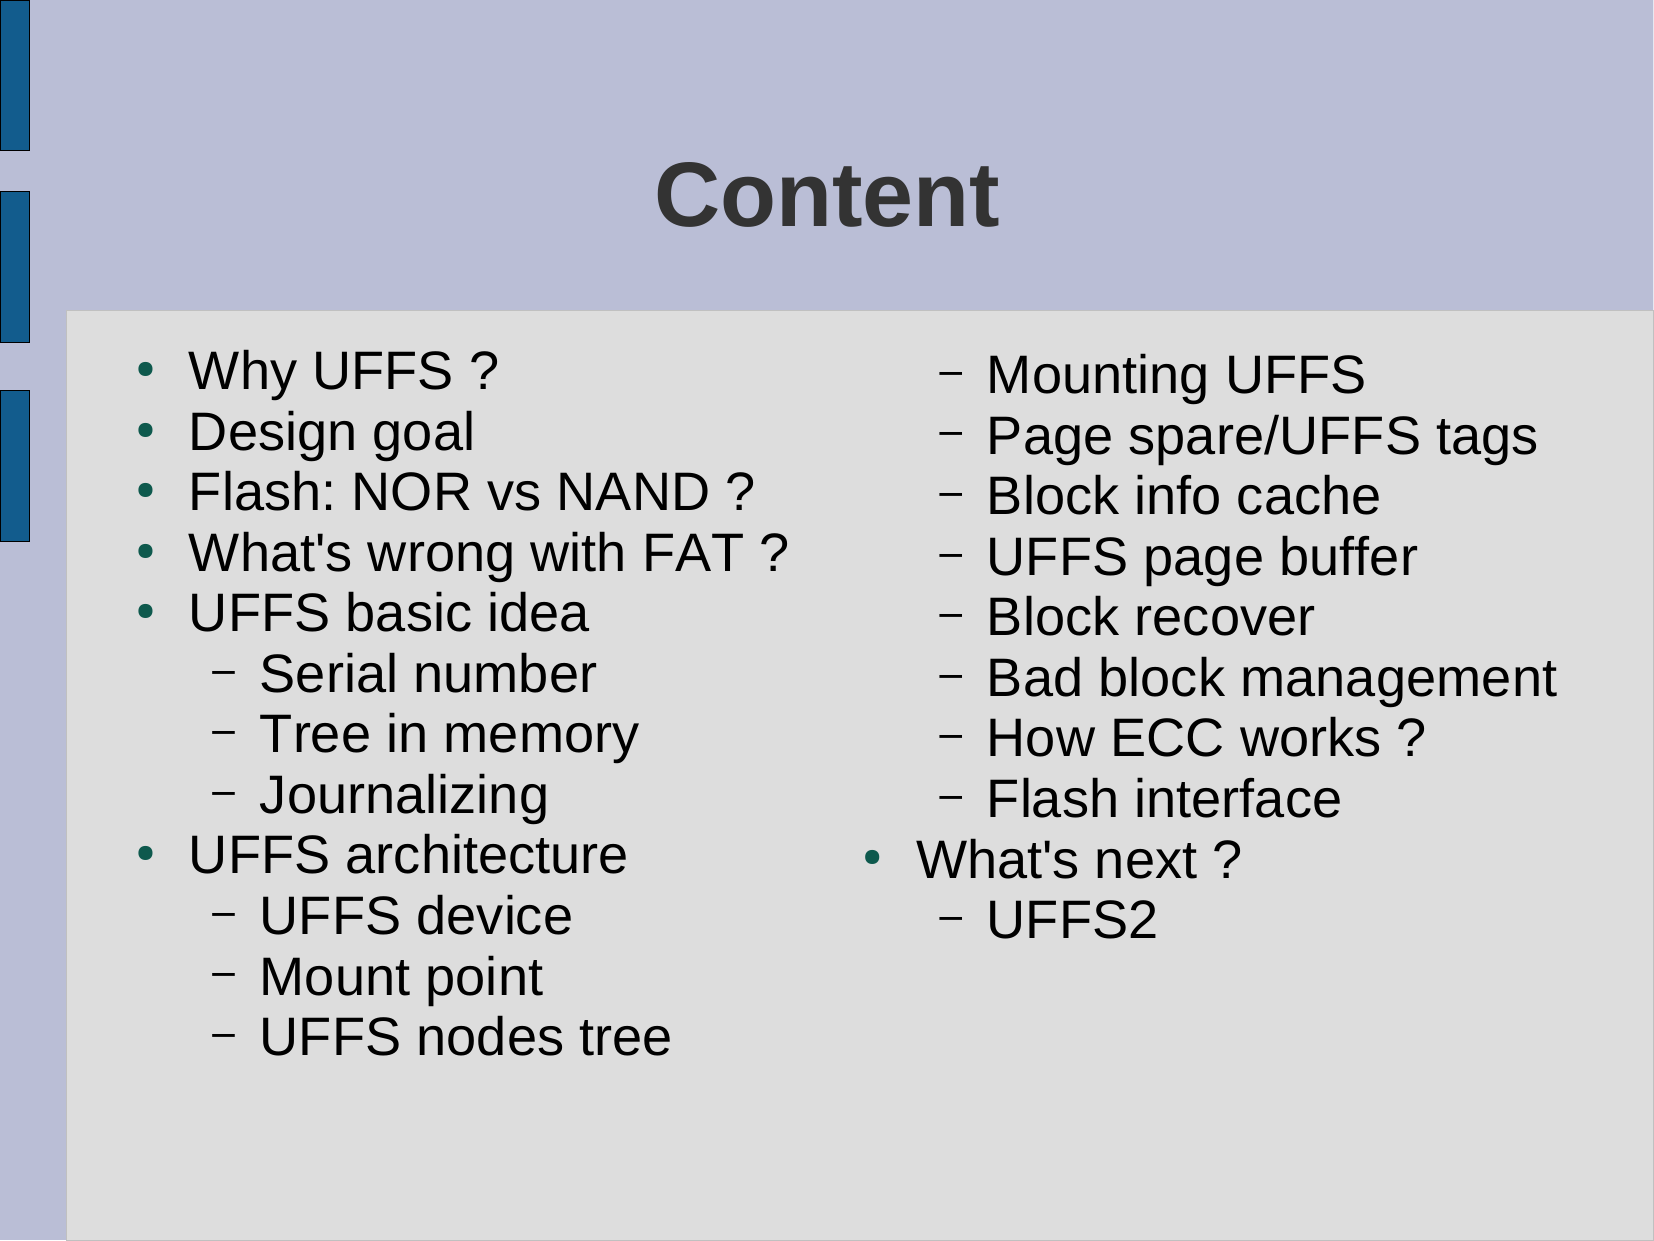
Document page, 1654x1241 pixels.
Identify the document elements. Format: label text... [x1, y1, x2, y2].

list Mounting UFFS Page spare/UFFS tags Block info cache UFFS page buffer Block recover Bad block management How ECC works ? Flash interface What's next ? UFFS2 [845, 344, 1565, 1127]
title Content [121, 91, 1534, 299]
list Why UFFS ? Design goal Flash: NOR vs NAND ? What's wrong with FAT ? UFFS basic idea Serial number Tree in memory Journalizing UFFS architecture UFFS device Mount point UFFS nodes tree [118, 340, 808, 1123]
